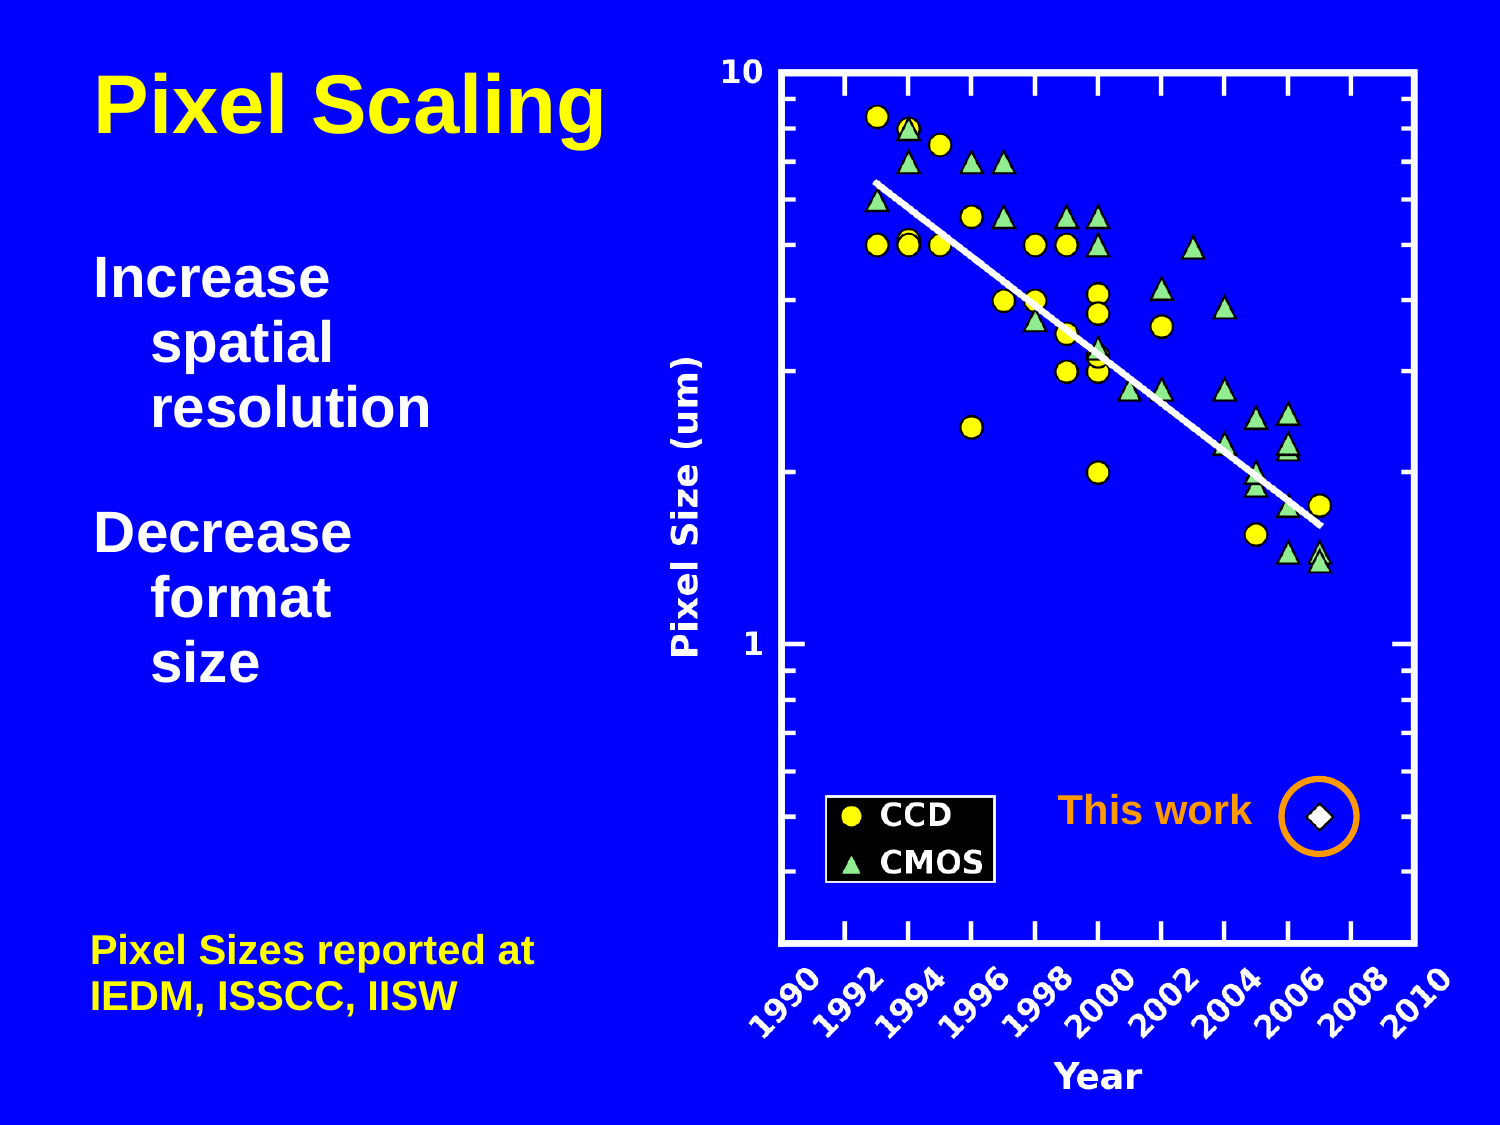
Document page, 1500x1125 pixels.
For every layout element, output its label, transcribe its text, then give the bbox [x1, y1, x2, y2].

text_box Pixel Sizes reported at IEDM, ISSCC, IISW [74, 918, 563, 1028]
title Pixel Scaling [79, 42, 670, 168]
text_box This work [1042, 778, 1268, 841]
list Increase spatial resolution Decrease format size [79, 237, 469, 757]
picture [656, 18, 1462, 1107]
